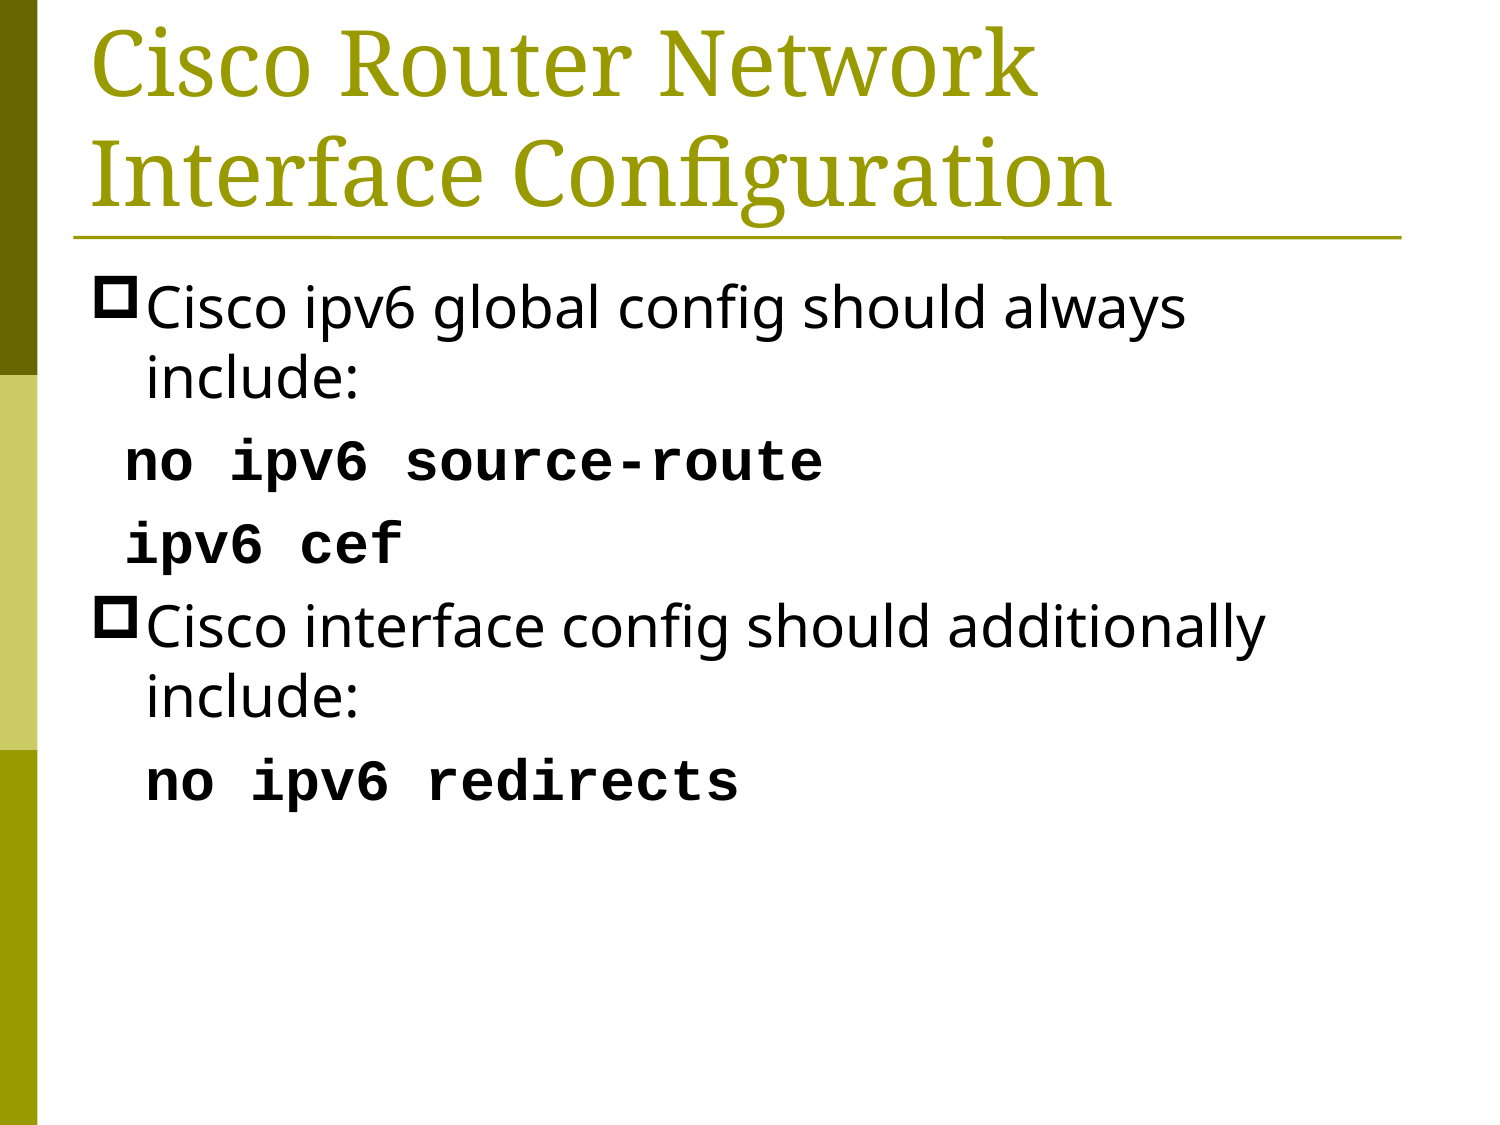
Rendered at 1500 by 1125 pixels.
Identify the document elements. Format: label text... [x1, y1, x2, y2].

text_box Cisco Router Network Interface Configuration [75, 0, 1426, 233]
text_box Cisco ipv6 global config should always include: no ipv6 source-route ipv6 cef Cisco interface config should additionally include: no ipv6 redirects [75, 262, 1426, 1006]
